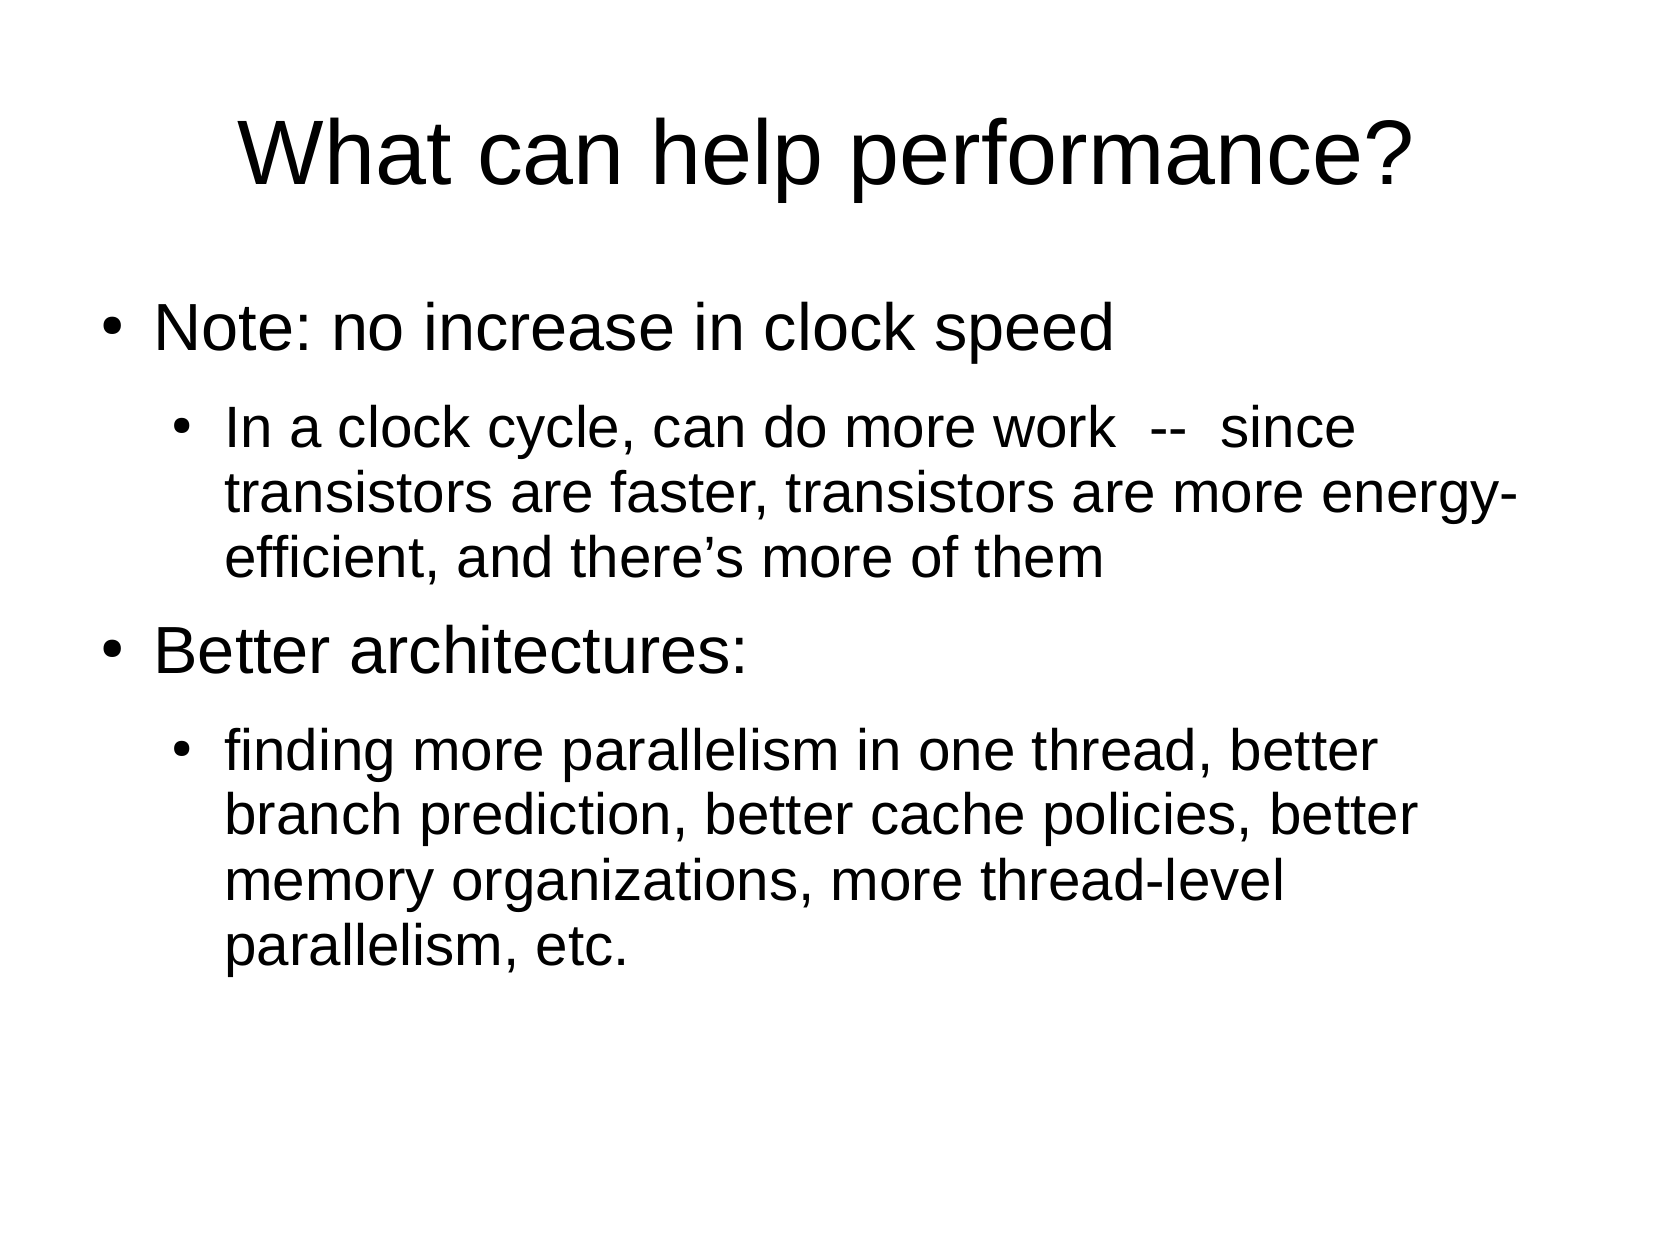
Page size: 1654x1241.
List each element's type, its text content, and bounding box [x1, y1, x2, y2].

title What can help performance? [82, 49, 1571, 257]
list Note: no increase in clock speed In a clock cycle, can do more work -- since transistors are faster, transistors are more energy-efficient, and there’s more of them Better architectures: finding more parallelism in one thread, better branch prediction, better cache policies, better memory organizations, more thread-level parallelism, etc. [82, 290, 1571, 1010]
